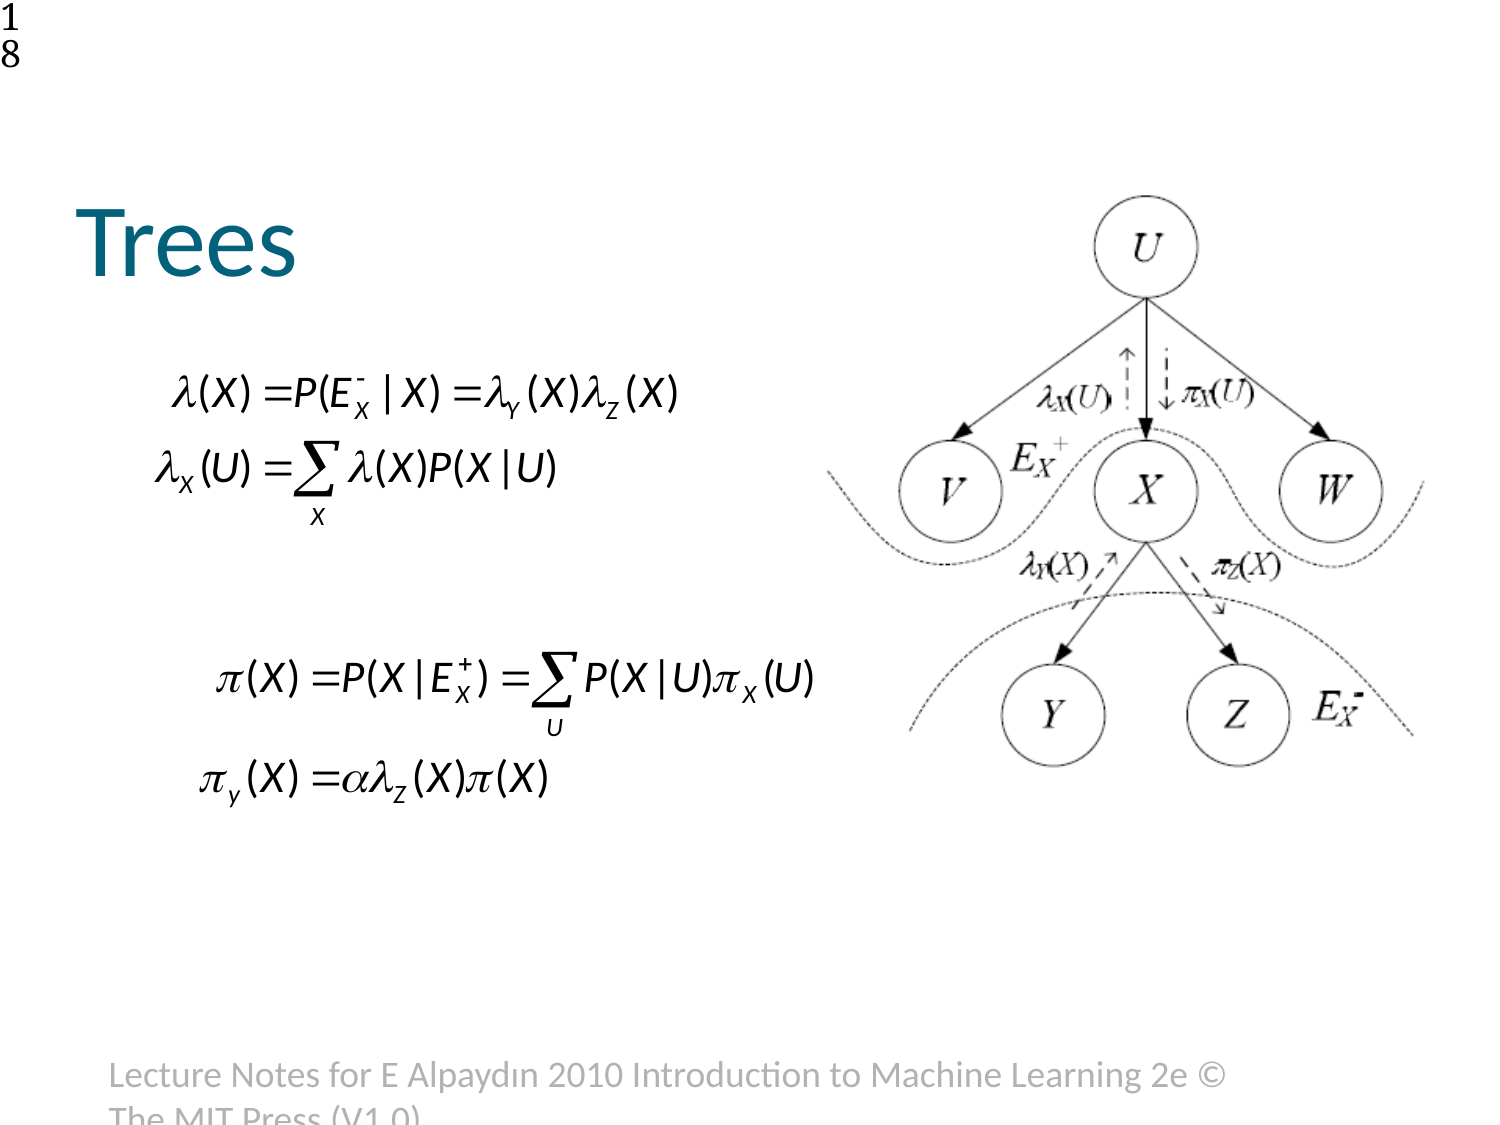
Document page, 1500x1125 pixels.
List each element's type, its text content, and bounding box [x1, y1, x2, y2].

chart [147, 359, 685, 534]
picture [808, 180, 1431, 774]
footer Lecture Notes for E Alpaydın 2010 Introduction to Machine Learning 2e © The MIT Press (V1.0) [93, 1042, 1254, 1103]
chart [193, 643, 822, 818]
title Trees [75, 115, 1425, 303]
